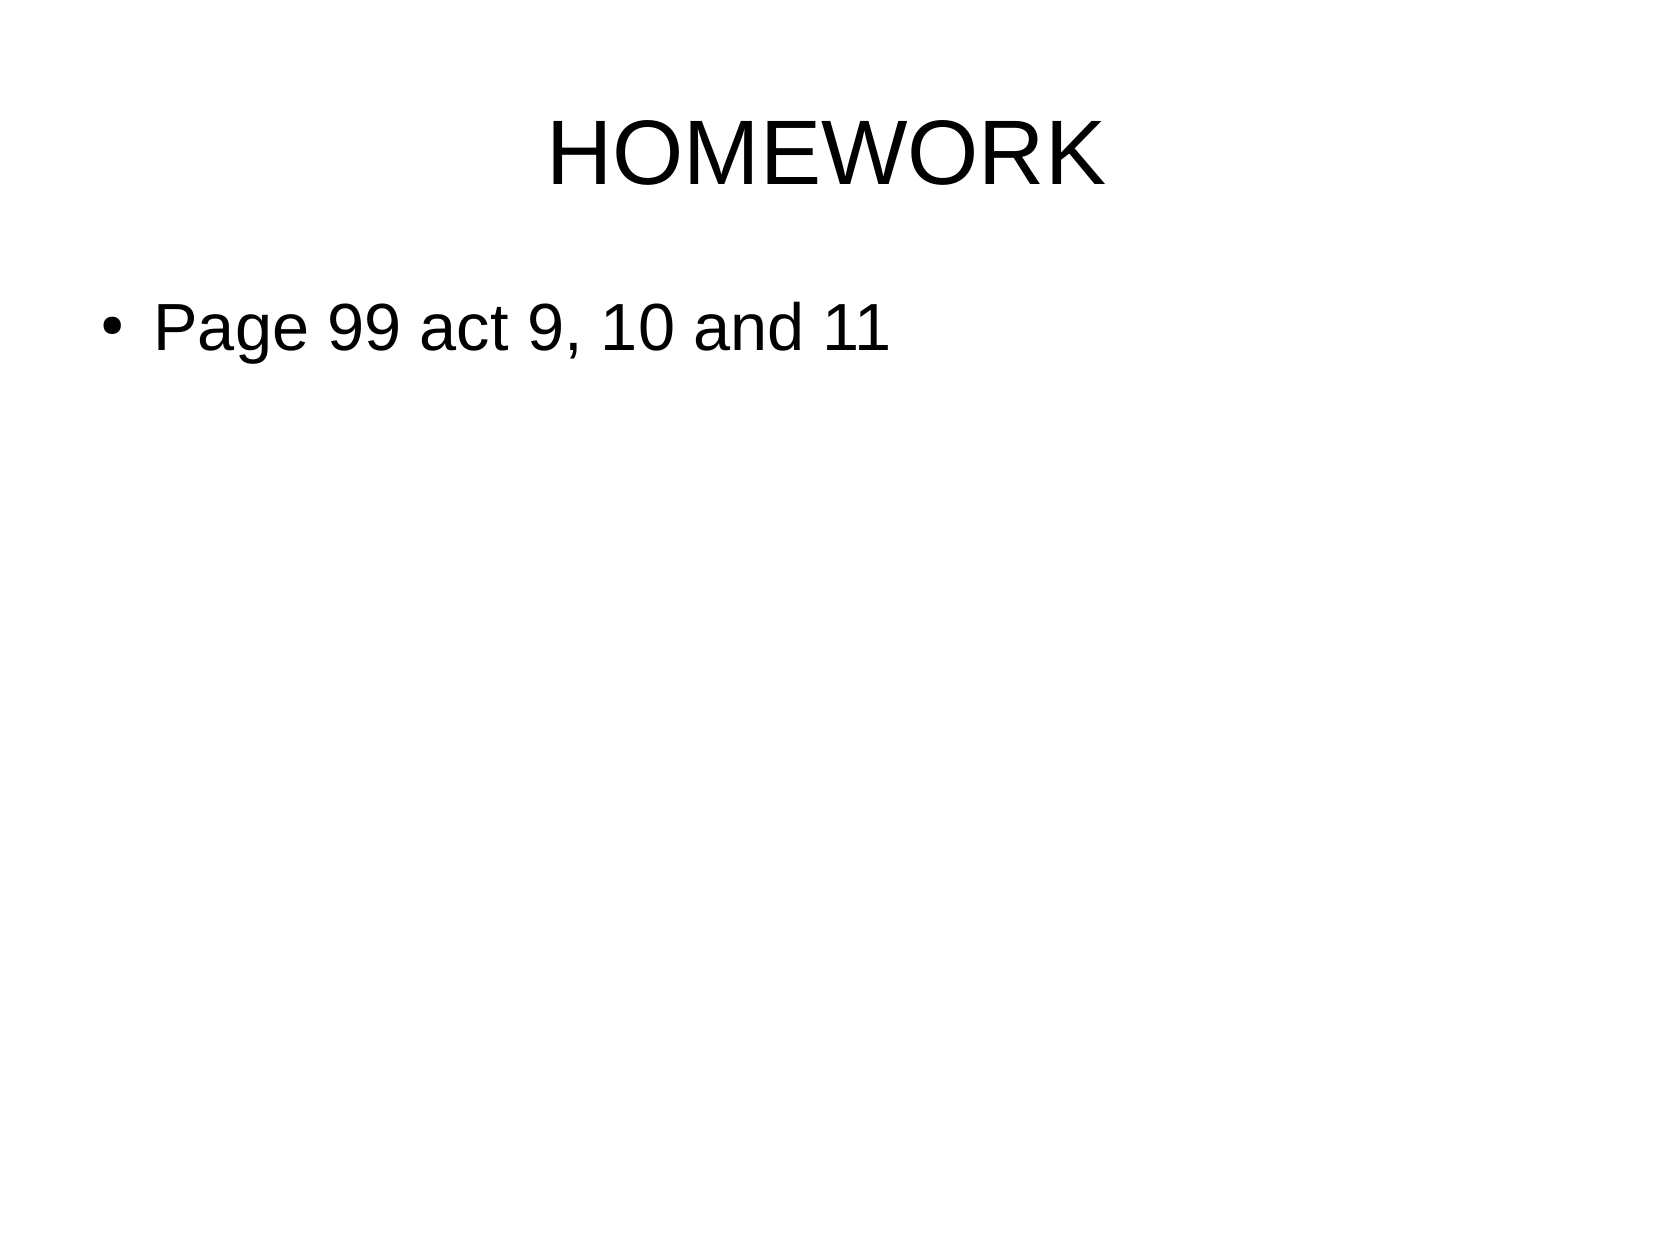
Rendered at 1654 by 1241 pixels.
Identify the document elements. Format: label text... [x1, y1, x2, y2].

list Page 99 act 9, 10 and 11 [82, 290, 1571, 1109]
title HOMEWORK [82, 49, 1571, 257]
